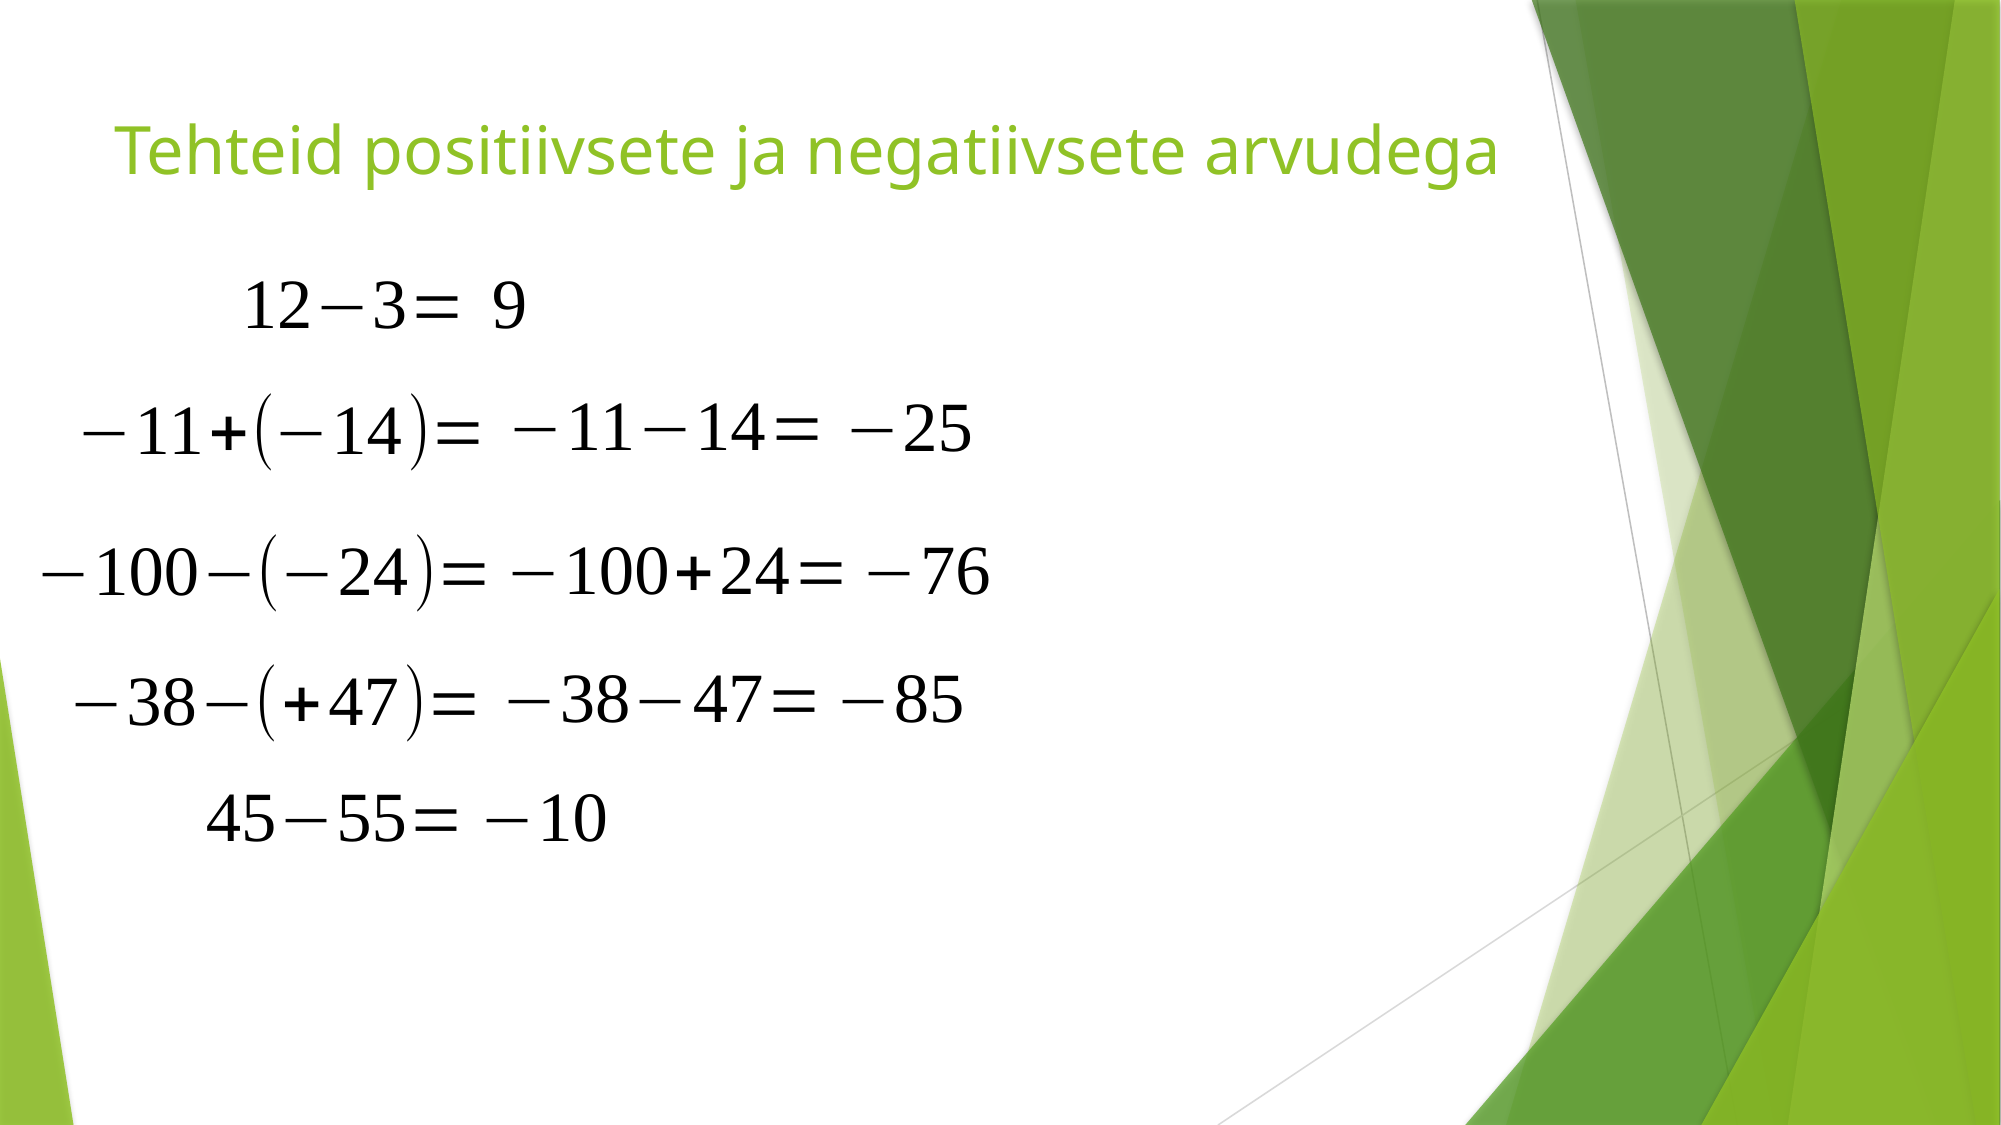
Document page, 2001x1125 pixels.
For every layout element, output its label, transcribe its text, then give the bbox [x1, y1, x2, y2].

title Tehteid positiivsete ja negatiivsete arvudega [99, 99, 1613, 237]
chart [236, 265, 473, 344]
chart [29, 531, 998, 617]
chart [838, 388, 980, 467]
chart [501, 387, 834, 466]
chart [496, 659, 972, 738]
chart [197, 778, 615, 857]
chart [70, 389, 495, 475]
chart [62, 661, 490, 747]
chart [484, 265, 534, 344]
